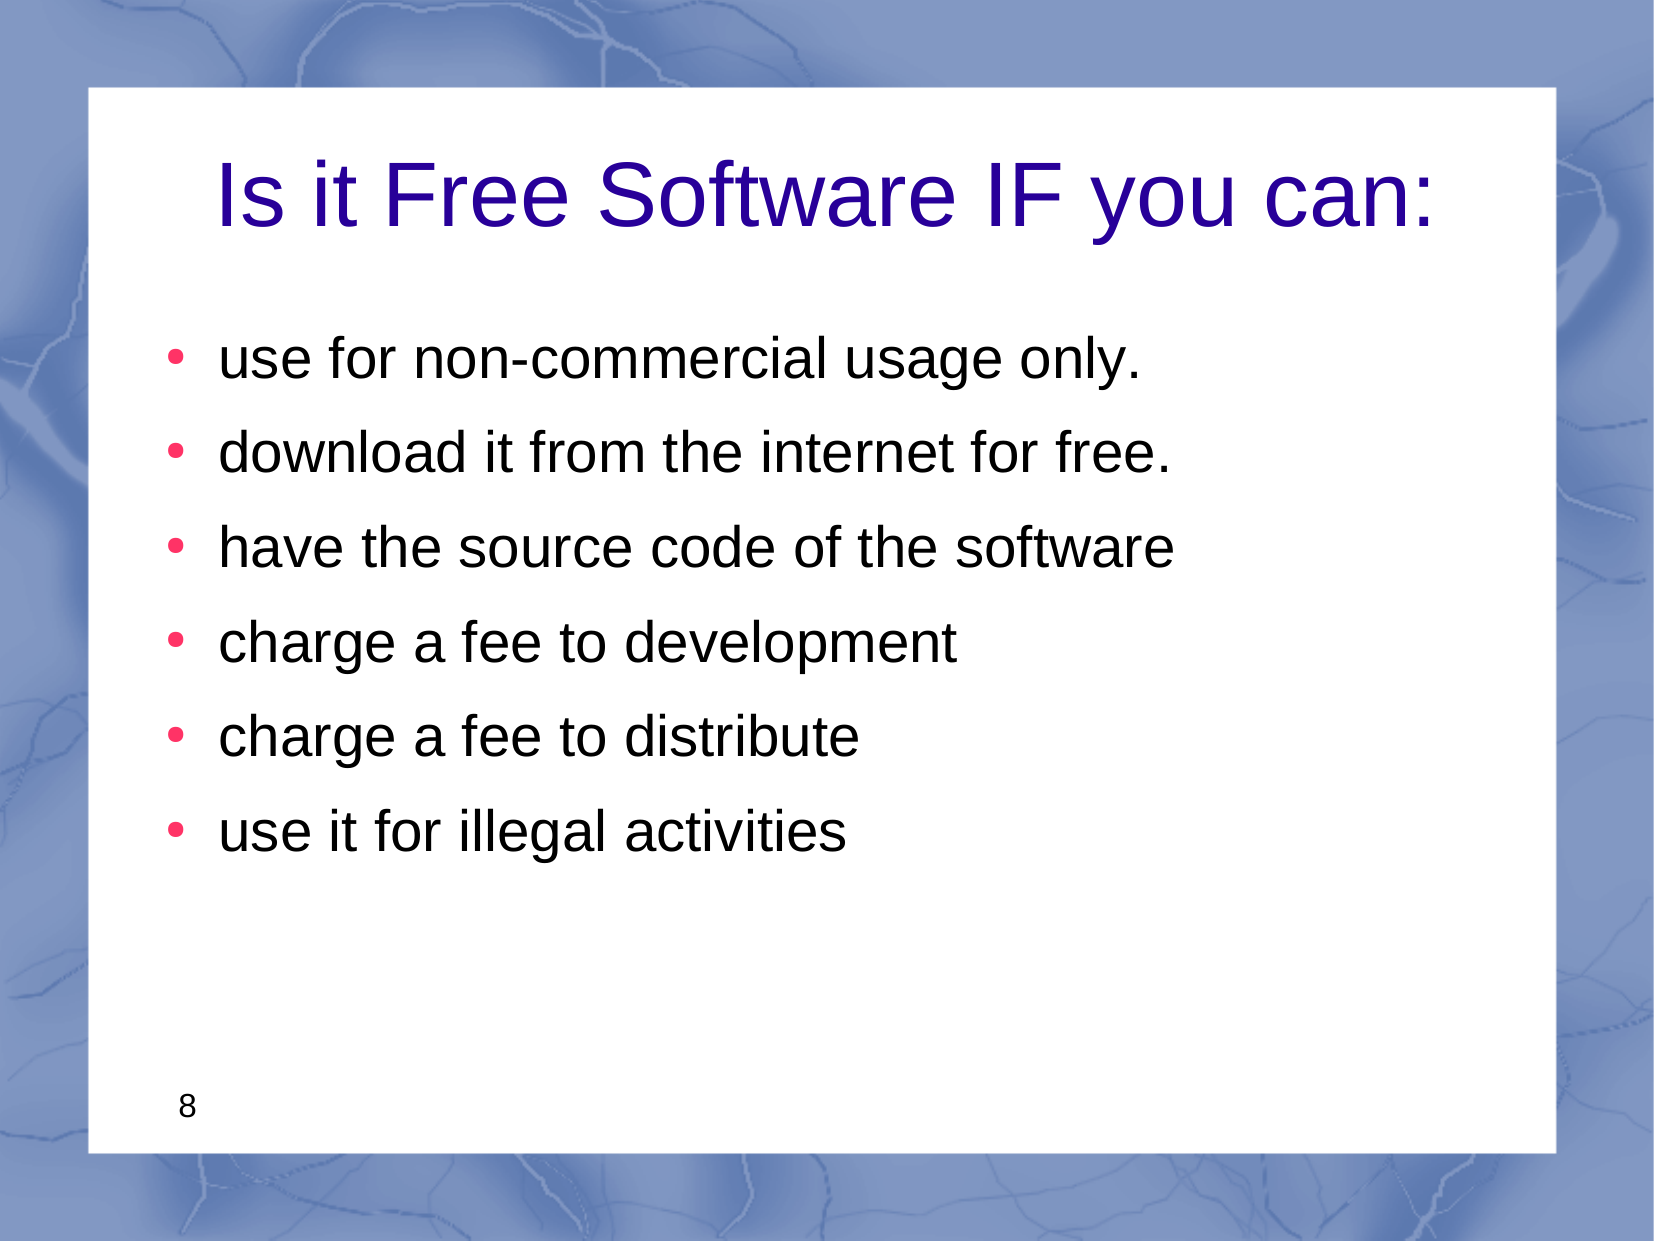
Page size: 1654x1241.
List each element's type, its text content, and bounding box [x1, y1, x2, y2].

list use for non-commercial usage only. download it from the internet for free. have the source code of the software charge a fee to development charge a fee to distribute use it for illegal activities [147, 325, 1506, 1045]
title Is it Free Software IF you can: [118, 90, 1536, 298]
picture [0, 0, 1654, 1241]
